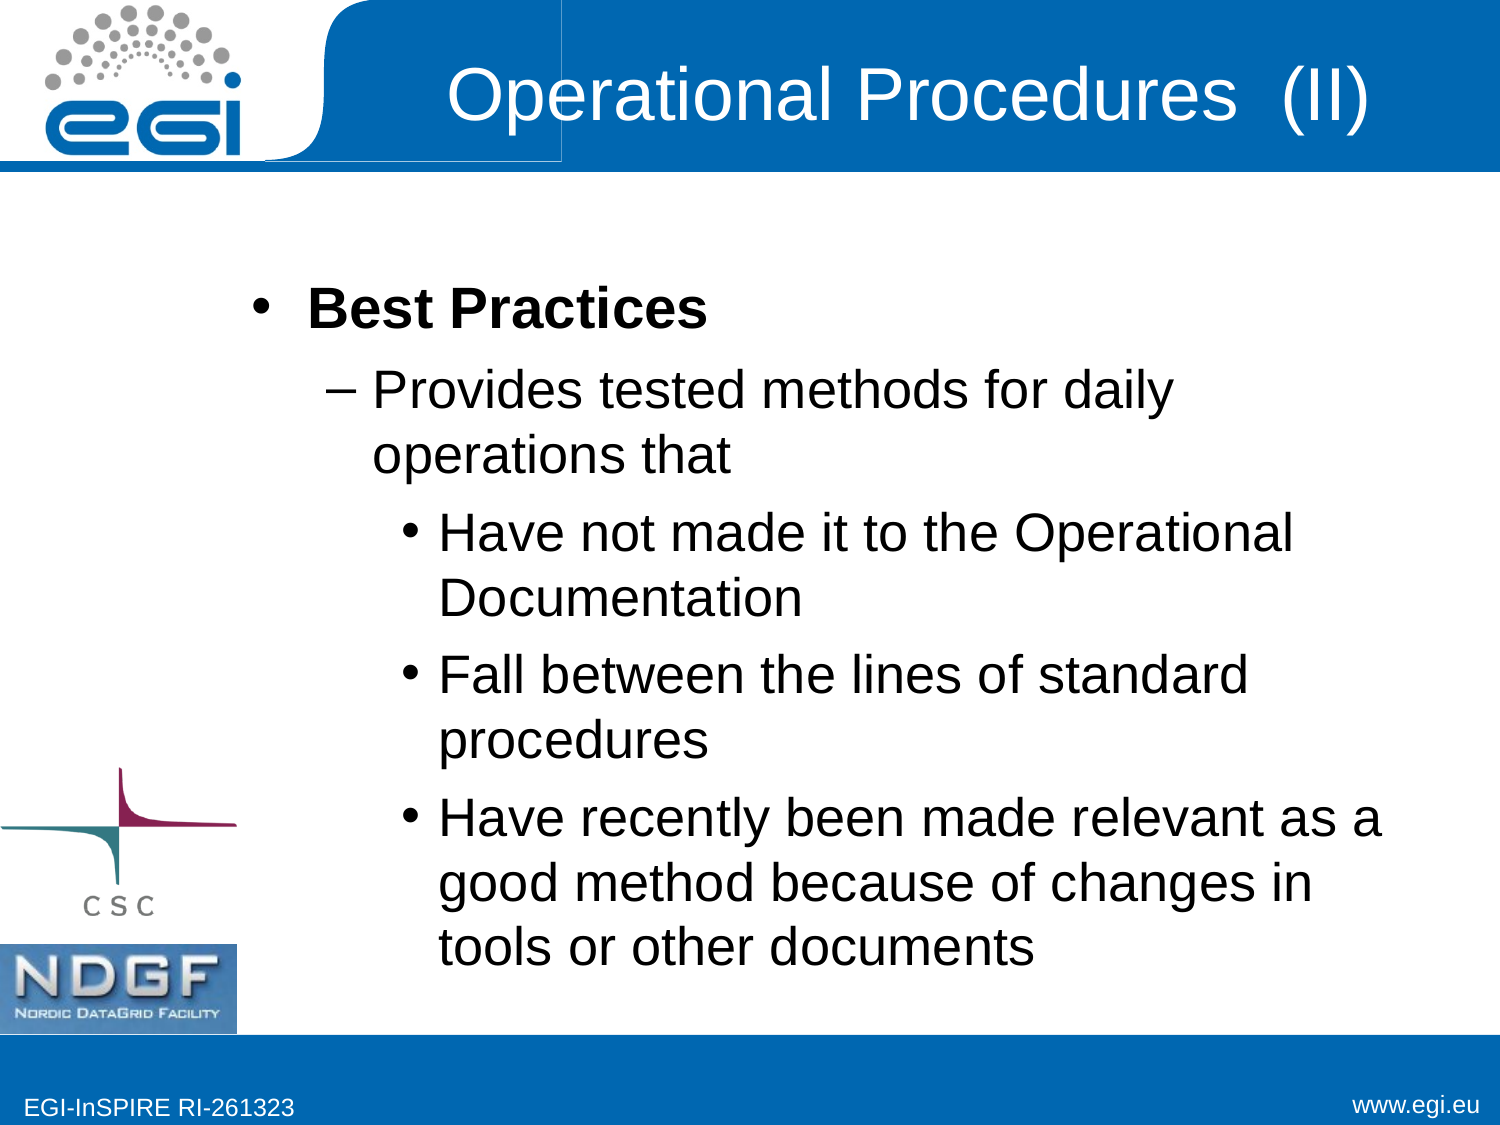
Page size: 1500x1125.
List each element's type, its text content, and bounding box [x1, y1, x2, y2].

picture [0, 0, 265, 161]
list Best Practices Provides tested methods for daily operations that Have not made it to the Operational Documentation Fall between the lines of standard procedures Have recently been made relevant as a good method because of changes in tools or other documents [236, 262, 1426, 1006]
picture [0, 944, 237, 1034]
title Operational Procedures (II) [348, 0, 1471, 208]
picture [0, 767, 236, 916]
